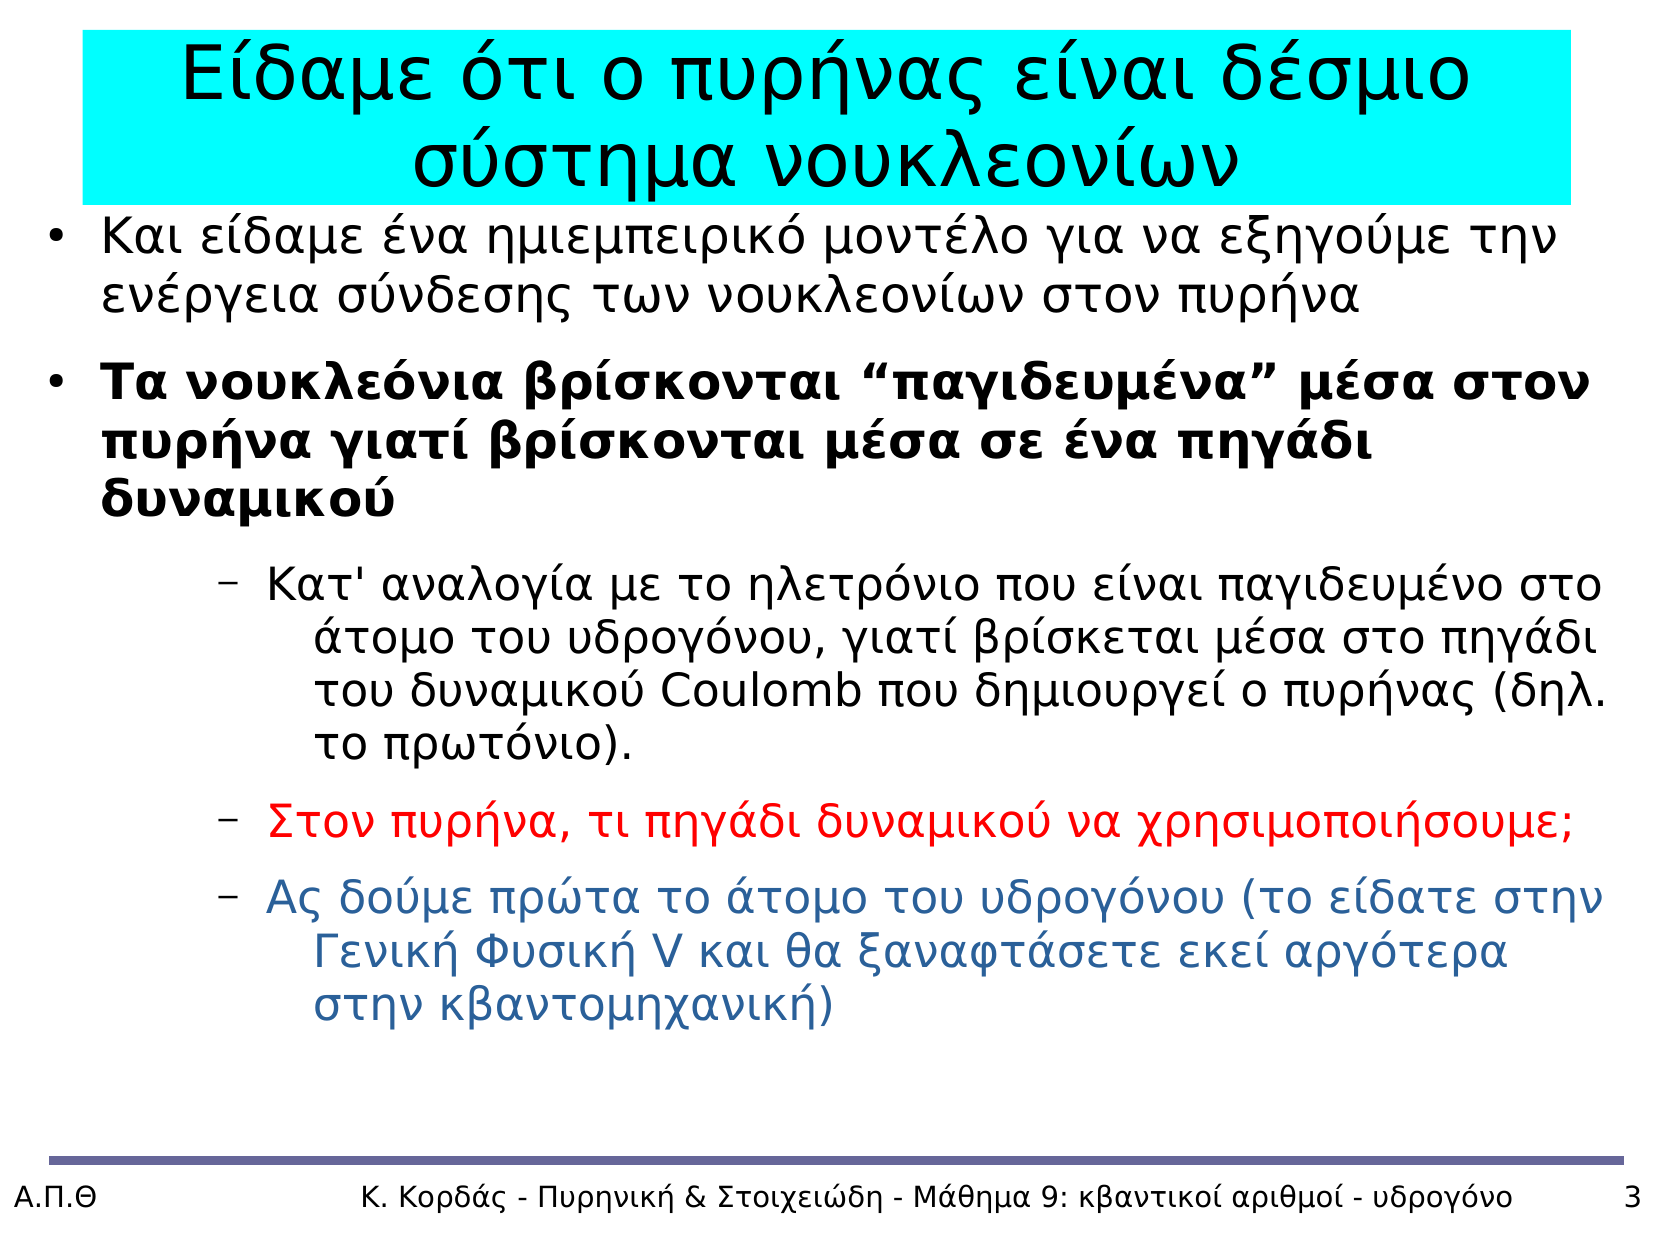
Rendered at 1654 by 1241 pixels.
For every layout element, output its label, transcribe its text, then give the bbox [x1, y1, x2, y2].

title Είδαμε ότι ο πυρήνας είναι δέσμιο σύστημα νουκλεονίων [82, 29, 1571, 205]
list Και είδαμε ένα ημιεμπειρικό μοντέλο για να εξηγούμε την ενέργεια σύνδεσης των νουκλεονίων στον πυρήνα Τα νουκλεόνια βρίσκονται “παγιδευμένα” μέσα στον πυρήνα γιατί βρίσκονται μέσα σε ένα πηγάδι δυναμικού Κατ' αναλογία με το ηλετρόνιο που είναι παγιδευμένο στο άτομο του υδρογόνου, γιατί βρίσκεται μέσα στο πηγάδι του δυναμικού Coulomb που δημιουργεί ο πυρήνας (δηλ. το πρωτόνιο). Στον πυρήνα, τι πηγάδι δυναμικού να χρησιμοποιήσουμε; Ας δούμε πρώτα το άτομο του υδρογόνου (το είδατε στην Γενική Φυσική V και θα ξαναφτάσετε εκεί αργότερα στην κβαντομηχανική) [29, 207, 1613, 1163]
